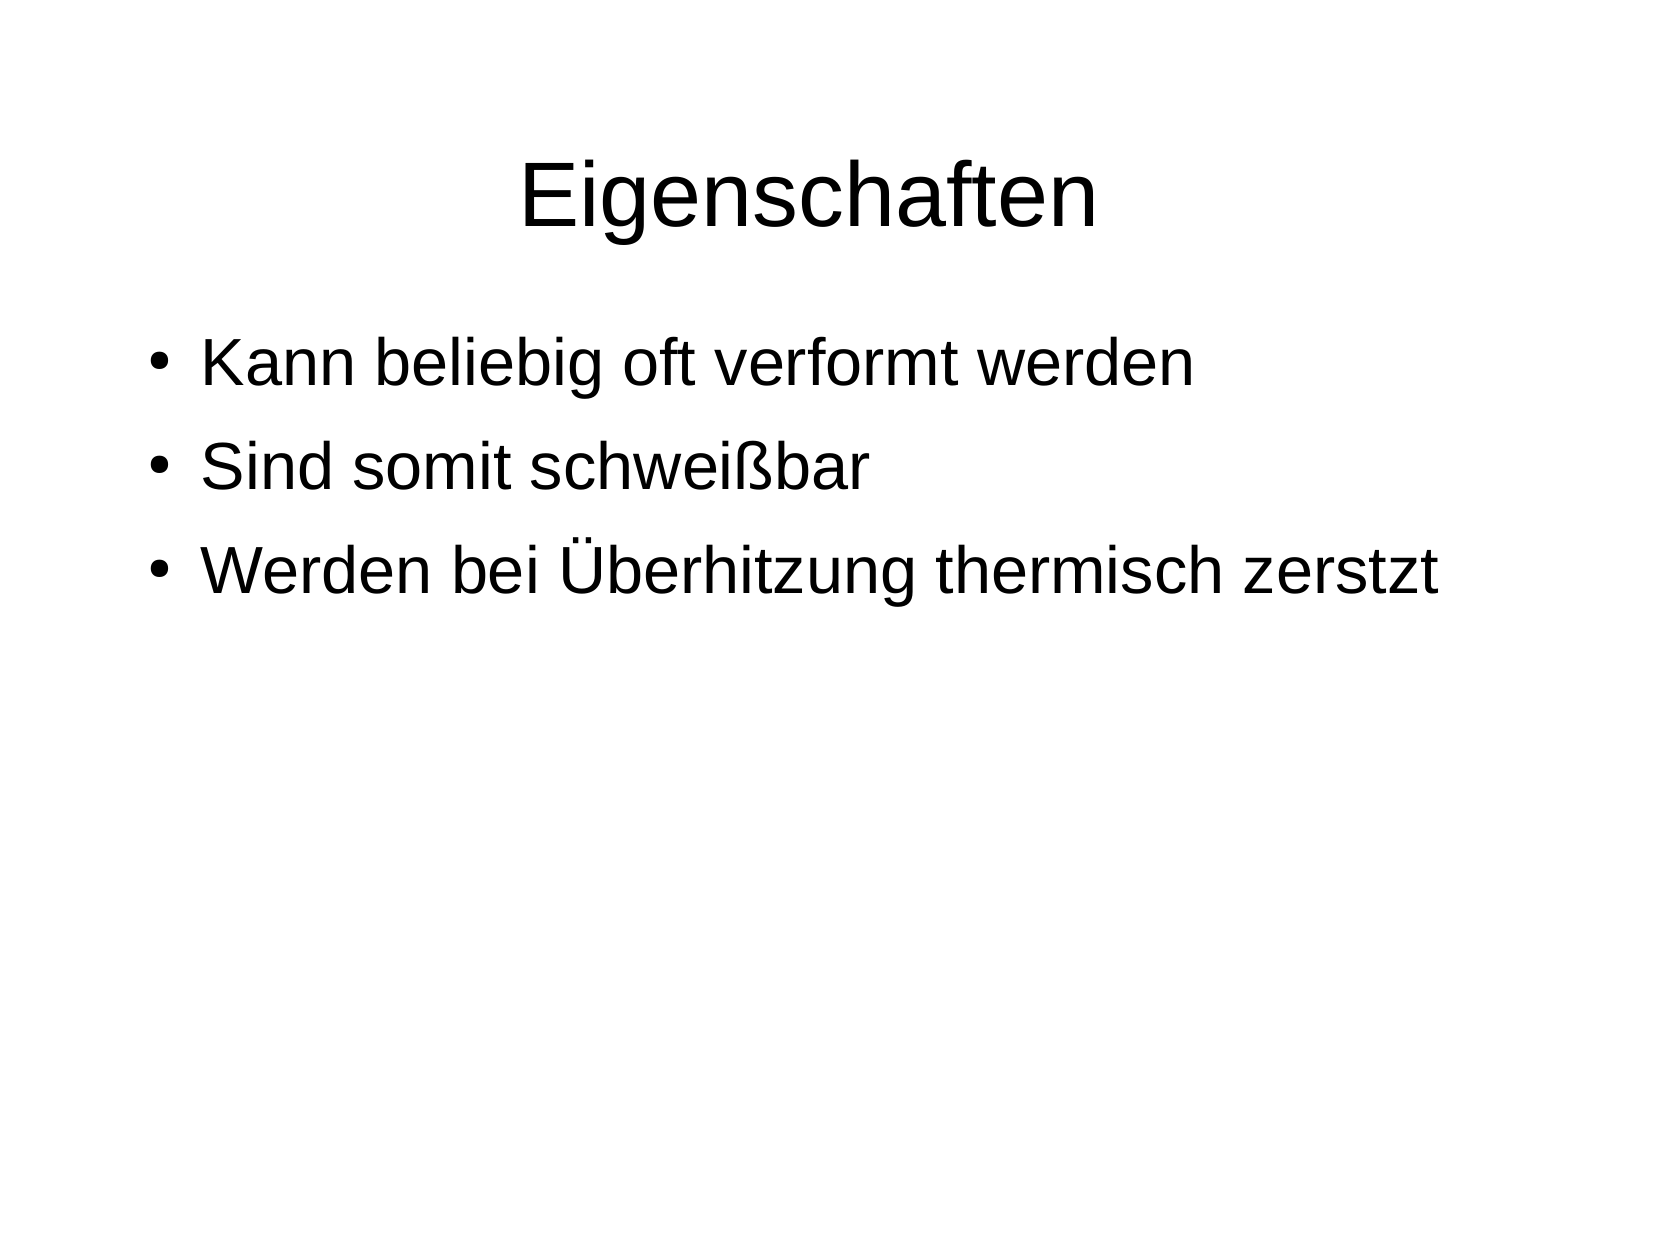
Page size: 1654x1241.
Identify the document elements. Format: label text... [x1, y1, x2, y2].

title Eigenschaften [82, 90, 1536, 298]
list Kann beliebig oft verformt werden Sind somit schweißbar Werden bei Überhitzung thermisch zerstzt [129, 324, 1489, 975]
